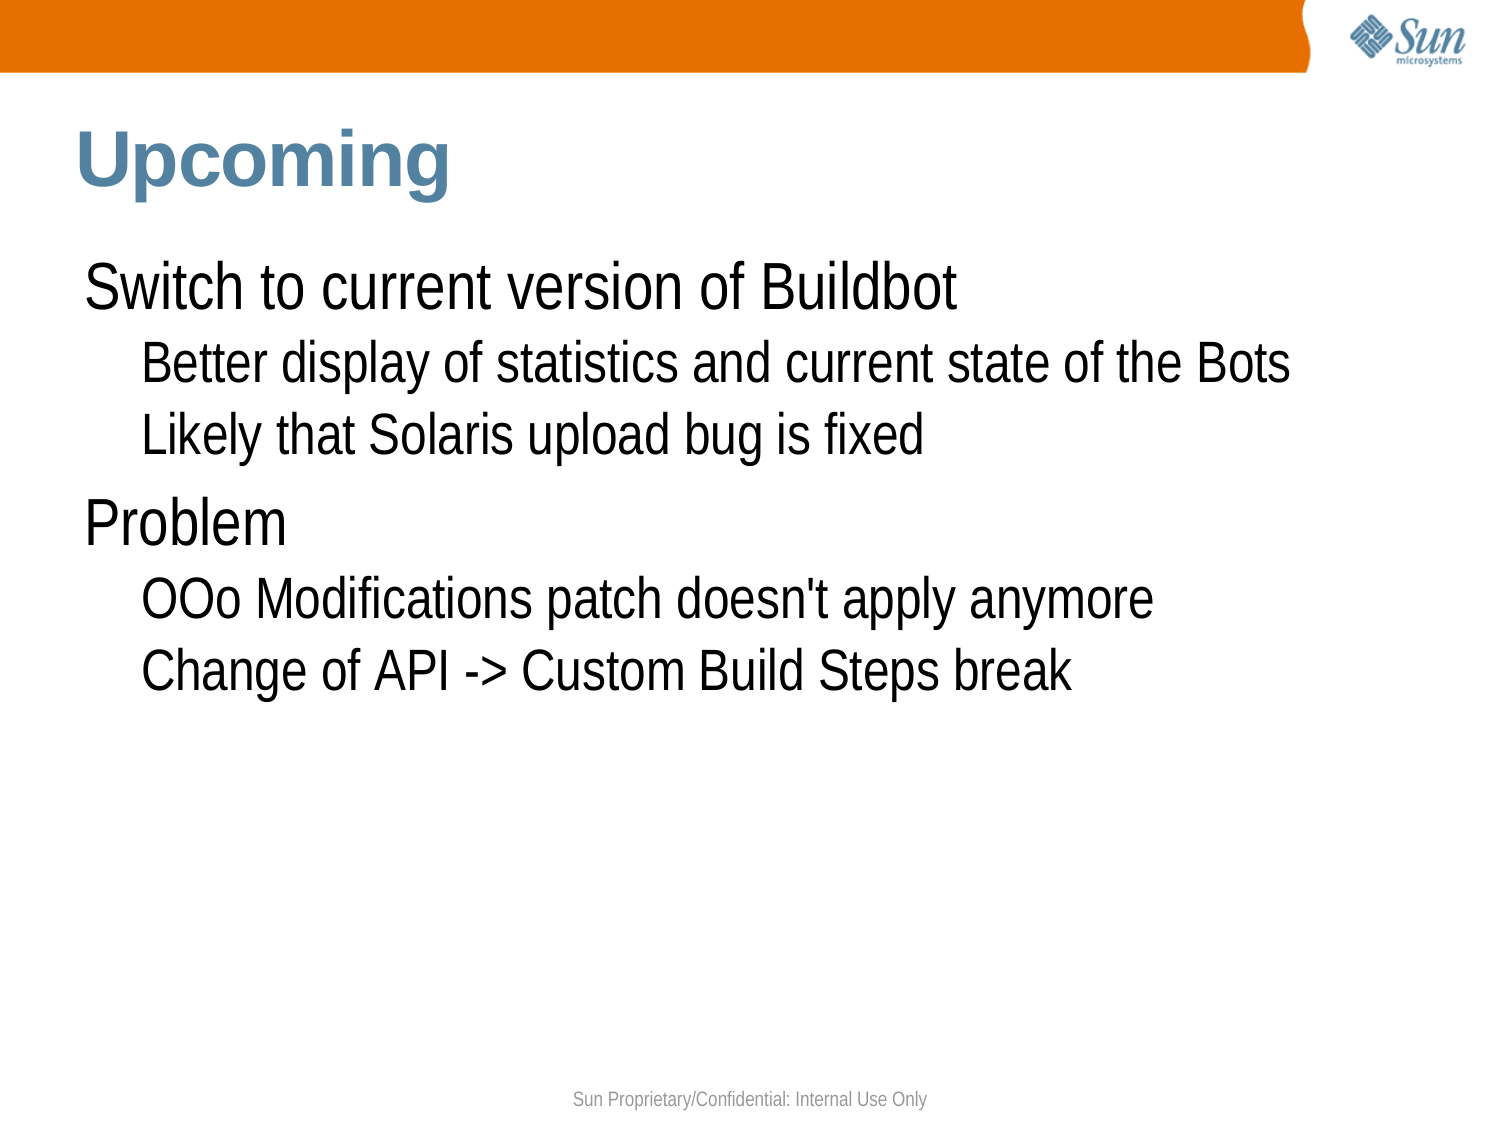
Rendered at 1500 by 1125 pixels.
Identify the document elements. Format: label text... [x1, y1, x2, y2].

picture [0, 0, 1500, 75]
list Switch to current version of Buildbot Better display of statistics and current state of the Bots Likely that Solaris upload bug is fixed Problem OOo Modifications patch doesn't apply anymore Change of API -> Custom Build Steps break [64, 257, 1402, 952]
title Upcoming [75, 122, 1438, 228]
